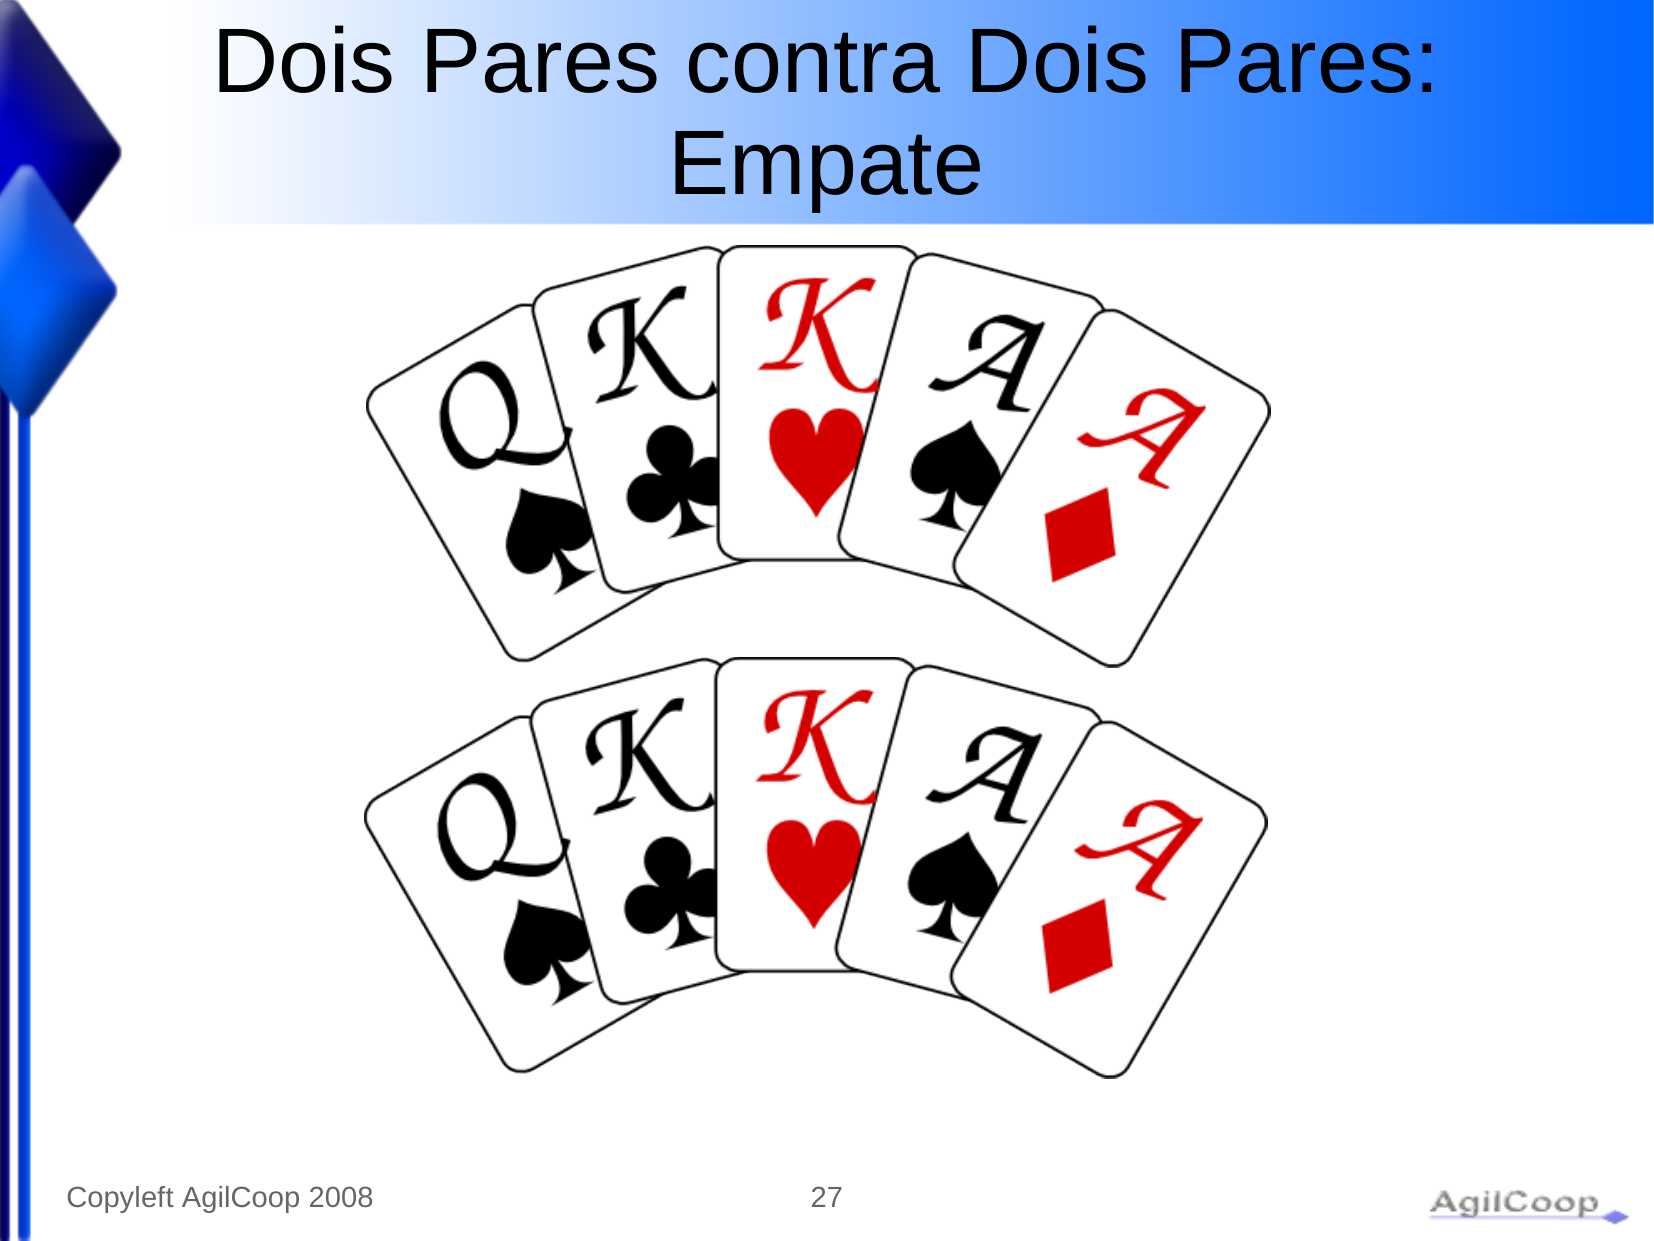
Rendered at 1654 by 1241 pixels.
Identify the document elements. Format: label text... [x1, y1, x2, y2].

title Dois Pares contra Dois Pares: Empate [82, 8, 1571, 216]
picture [0, 0, 1654, 1241]
